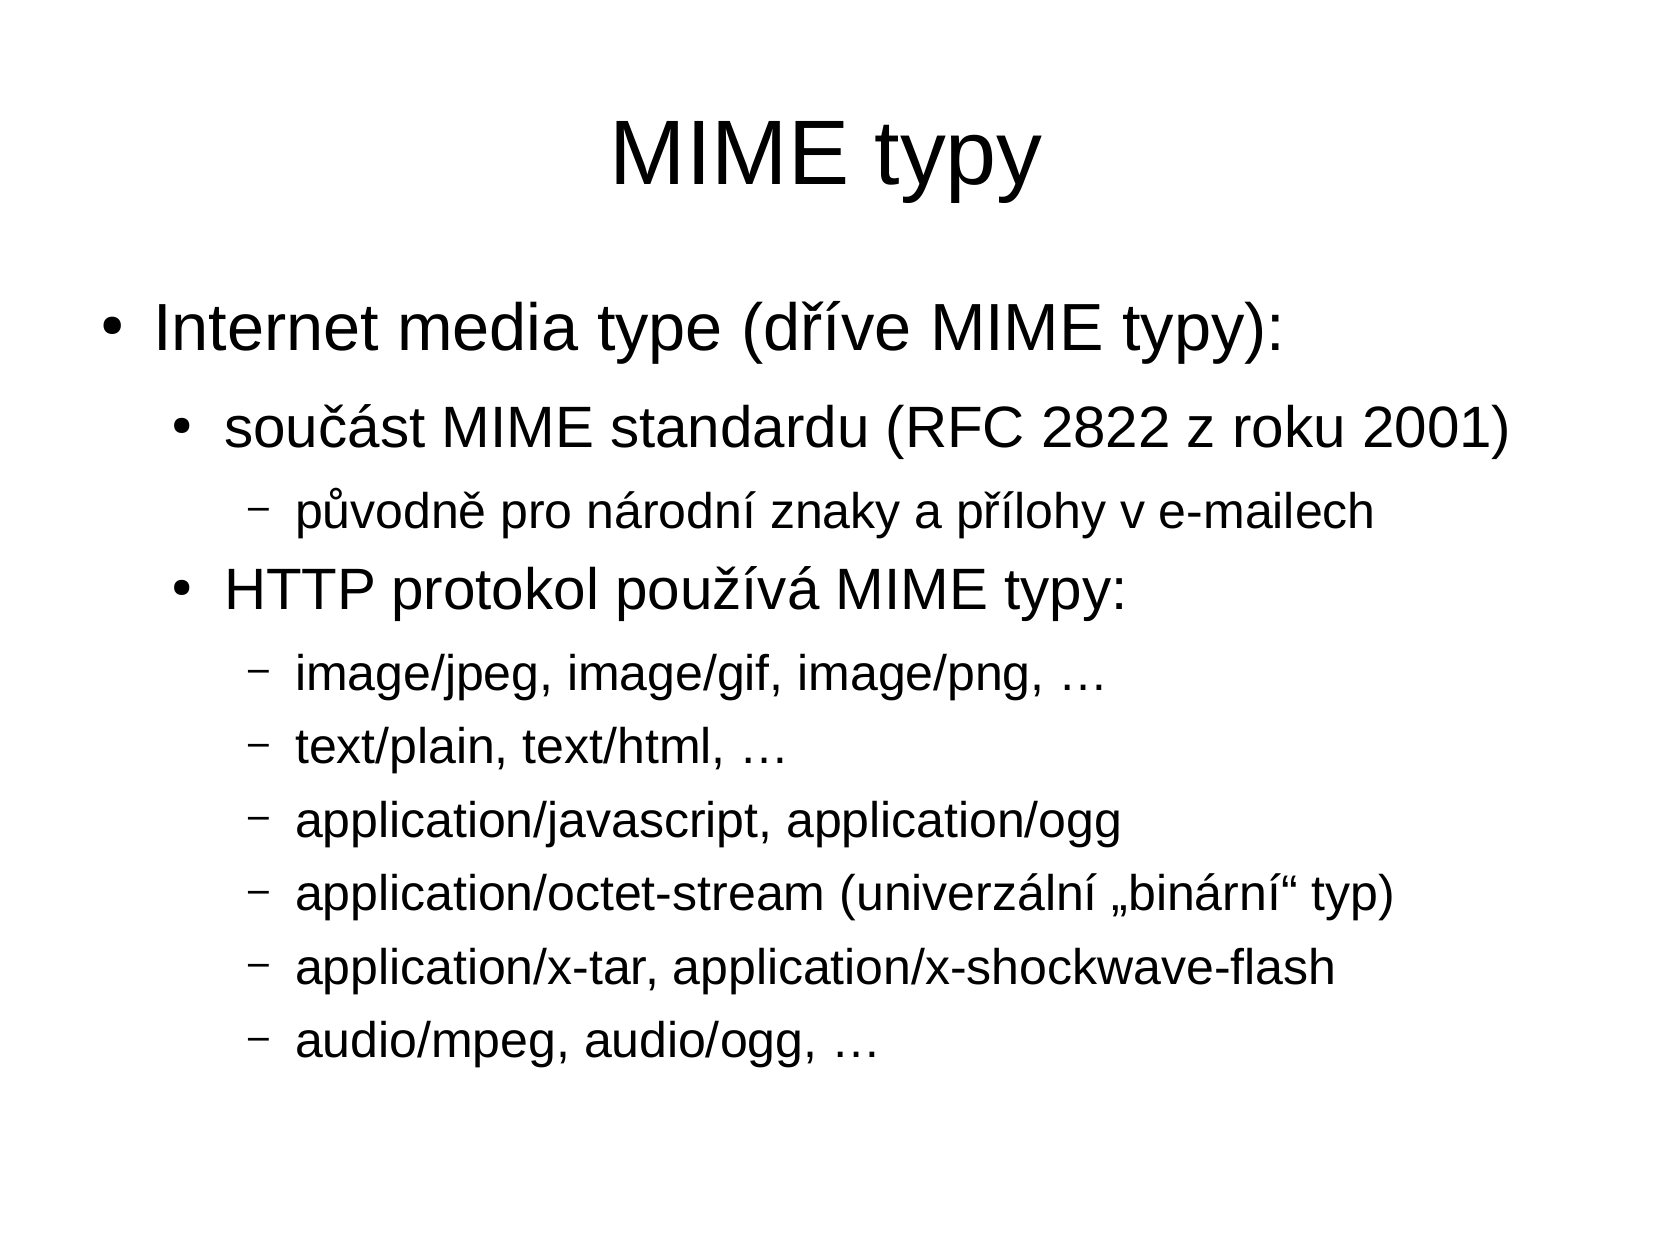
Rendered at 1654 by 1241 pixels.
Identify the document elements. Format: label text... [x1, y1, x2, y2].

list Internet media type (dříve MIME typy): součást MIME standardu (RFC 2822 z roku 2001) původně pro národní znaky a přílohy v e-mailech HTTP protokol používá MIME typy: image/jpeg, image/gif, image/png, … text/plain, text/html, … application/javascript, application/ogg application/octet-stream (univerzální „binární“ typ) application/x-tar, application/x-shockwave-flash audio/mpeg, audio/ogg, … [82, 290, 1571, 1069]
title MIME typy [82, 49, 1571, 257]
